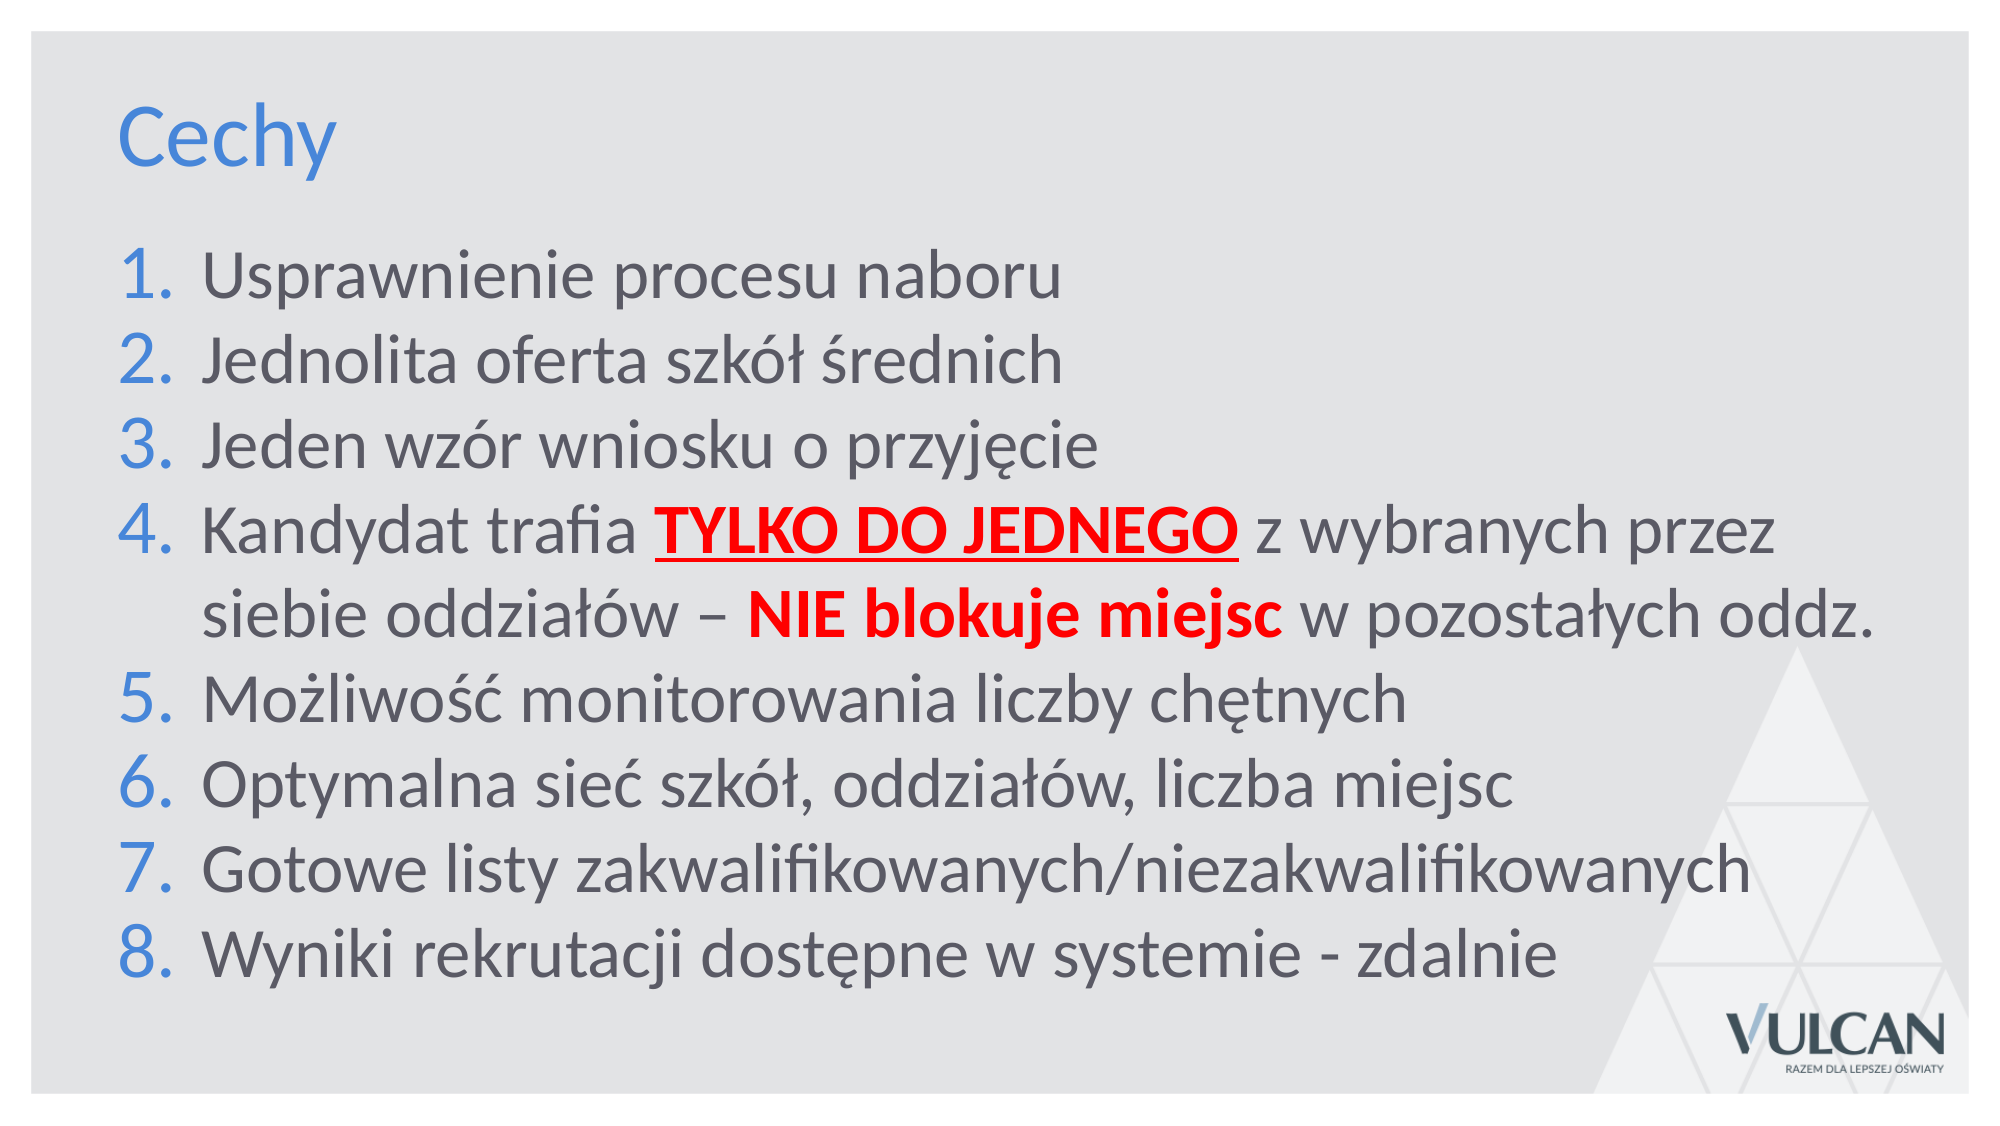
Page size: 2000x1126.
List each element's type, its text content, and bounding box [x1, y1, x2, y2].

list Usprawnienie procesu naboru Jednolita oferta szkół średnich Jeden wzór wniosku o przyjęcie Kandydat trafia TYLKO DO JEDNEGO z wybranych przez siebie oddziałów – NIE blokuje miejsc w pozostałych oddz. Możliwość monitorowania liczby chętnych Optymalna sieć szkół, oddziałów, liczba miejsc Gotowe listy zakwalifikowanych/niezakwalifikowanych Wyniki rekrutacji dostępne w systemie - zdalnie [102, 220, 1929, 1036]
picture [0, 0, 2000, 1125]
title Cechy [102, 67, 1929, 220]
